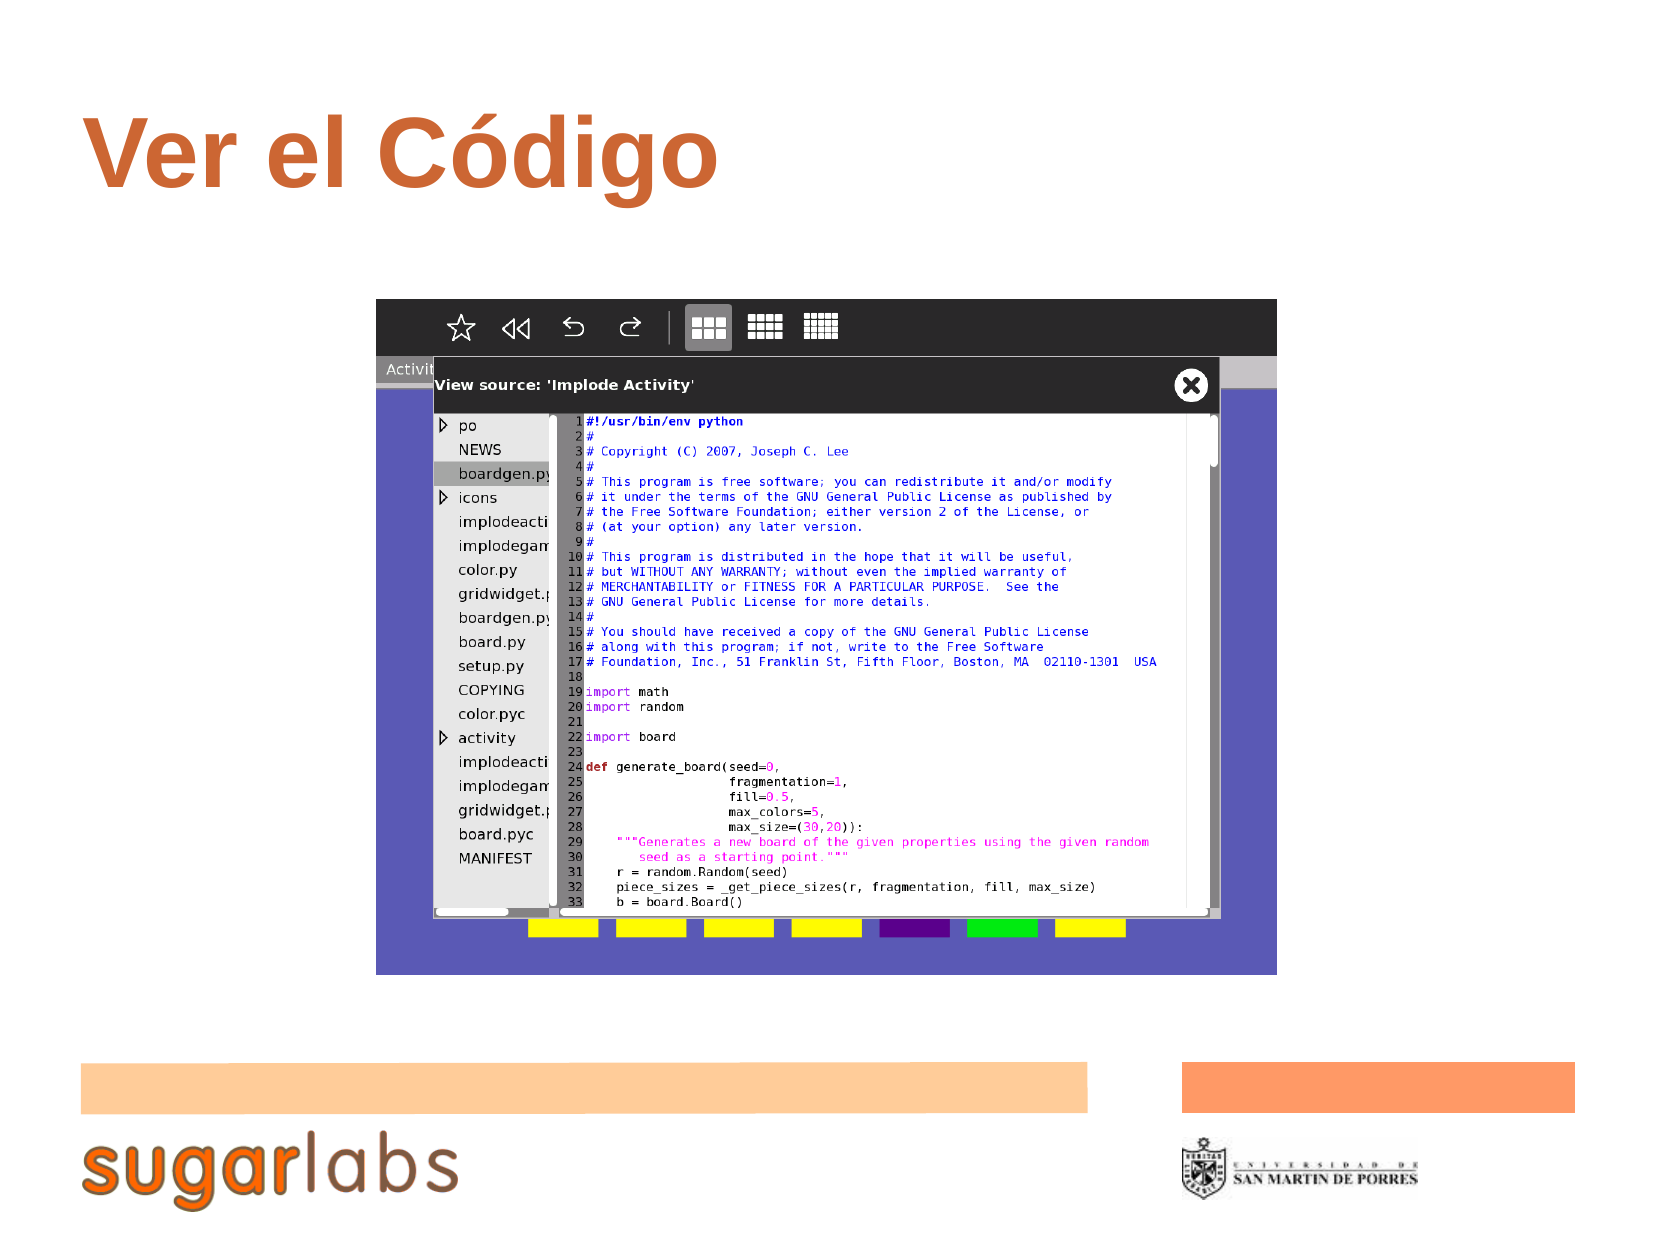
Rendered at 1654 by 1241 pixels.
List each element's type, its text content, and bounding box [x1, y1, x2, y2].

picture [1182, 1137, 1418, 1200]
picture [82, 1130, 458, 1212]
title Ver el Código [82, 49, 1571, 257]
picture [376, 299, 1277, 976]
